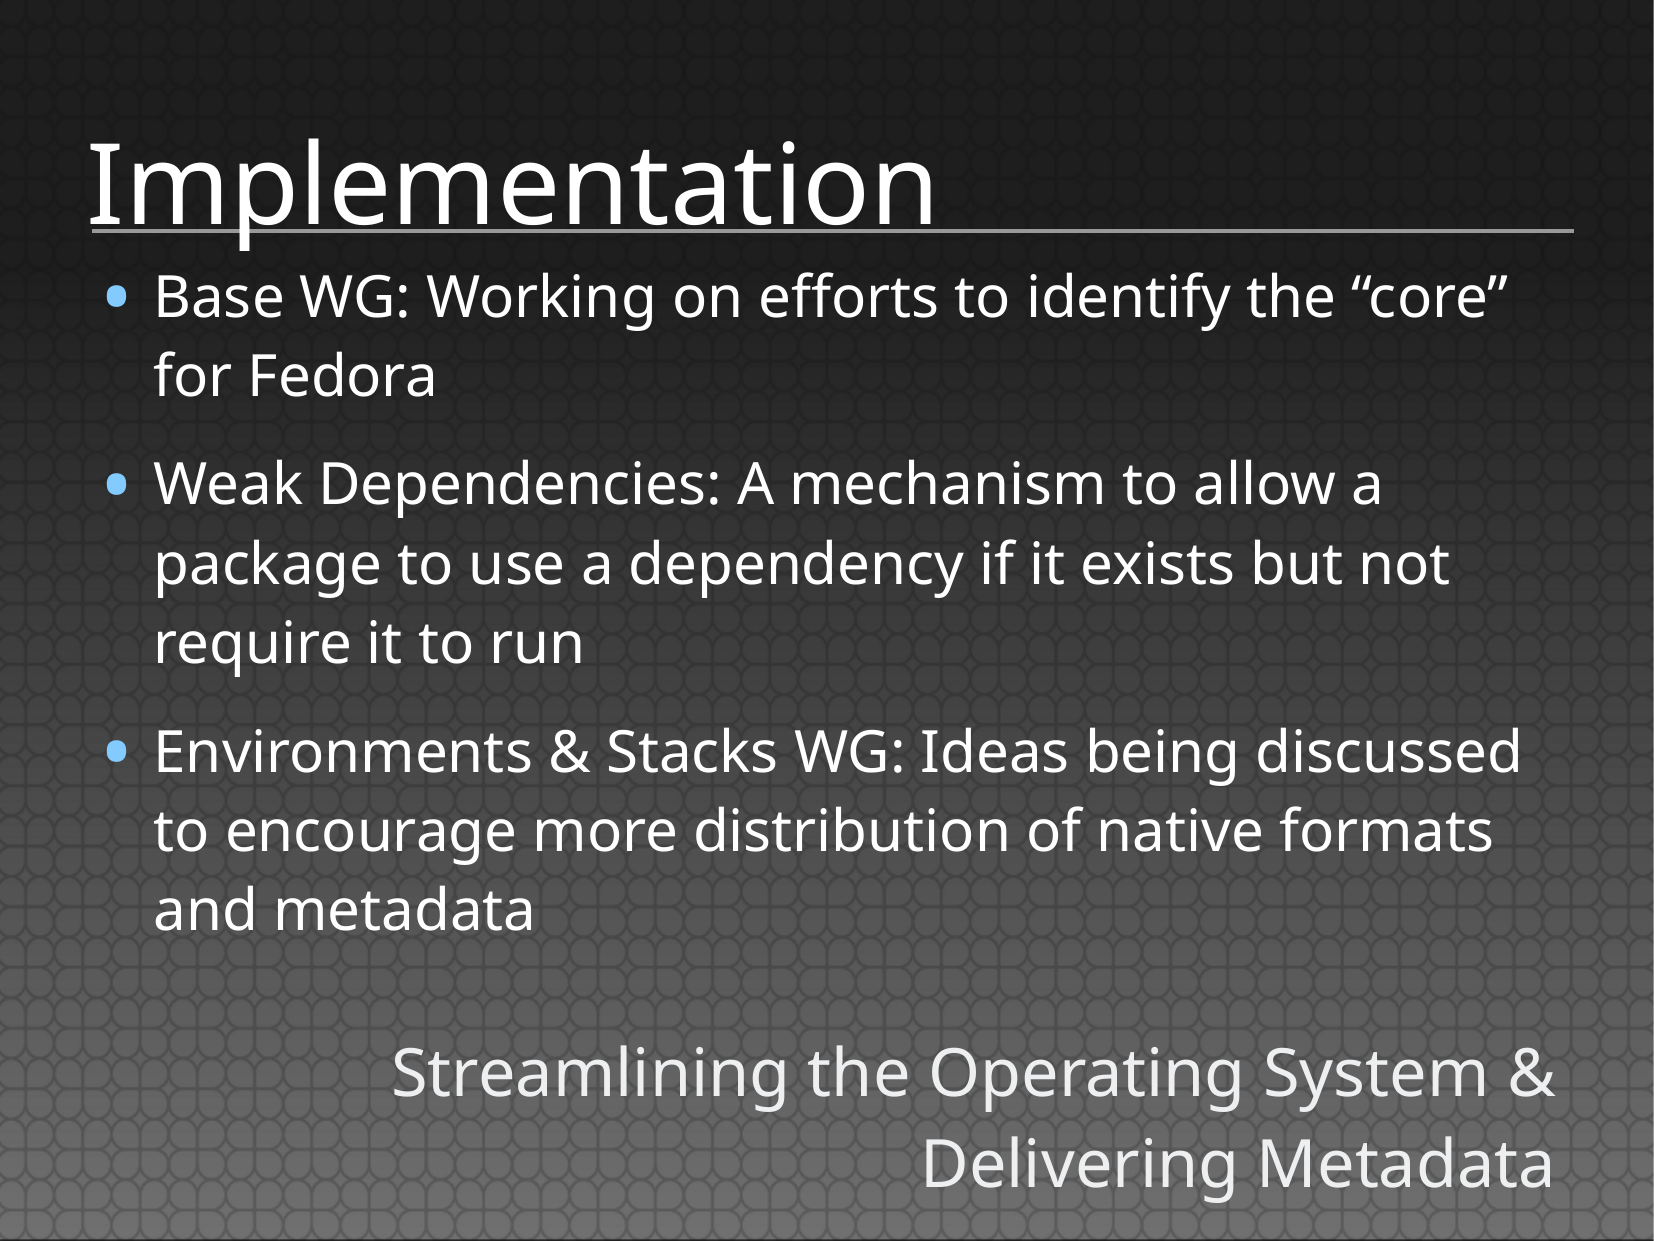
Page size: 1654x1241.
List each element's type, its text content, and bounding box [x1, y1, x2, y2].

picture [0, 0, 1654, 1241]
list Base WG: Working on efforts to identify the “core” for Fedora Weak Dependencies: A mechanism to allow a package to use a dependency if it exists but not require it to run Environments & Stacks WG: Ideas being discussed to encourage more distribution of native formats and metadata [82, 254, 1571, 975]
text_box Streamlining the Operating System & Delivering Metadata [105, 1030, 1572, 1214]
title Implementation [86, 112, 1576, 249]
